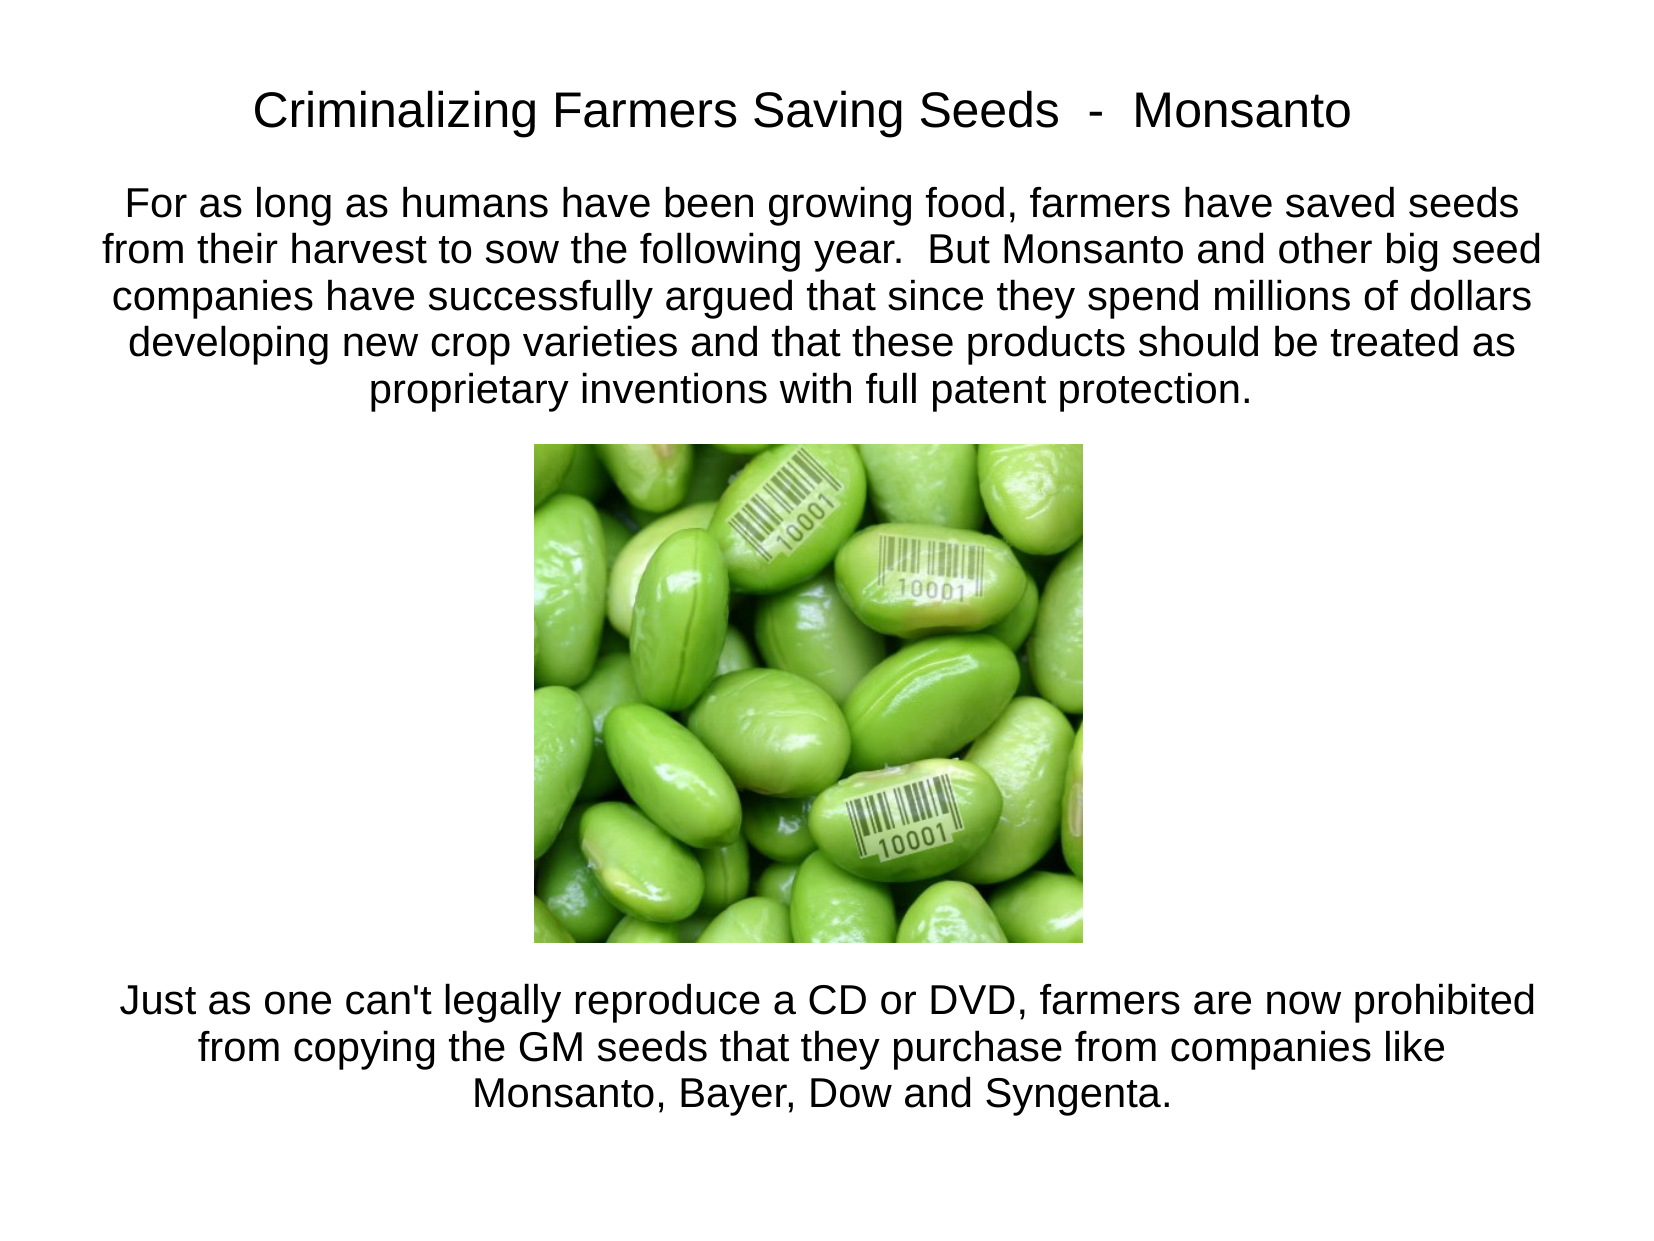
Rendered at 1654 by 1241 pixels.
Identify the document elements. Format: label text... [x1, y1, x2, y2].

text_box Just as one can't legally reproduce a CD or DVD, farmers are now prohibited from copying the GM seeds that they purchase from companies like Monsanto, Bayer, Dow and Syngenta. [100, 977, 1546, 1117]
text_box Criminalizing Farmers Saving Seeds - Monsanto [225, 60, 1381, 160]
text_box For as long as humans have been growing food, farmers have saved seeds from their harvest to sow the following year. But Monsanto and other big seed companies have successfully argued that since they spend millions of dollars developing new crop varieties and that these products should be treated as proprietary inventions with full patent protection. [100, 179, 1546, 412]
picture [534, 444, 1083, 944]
